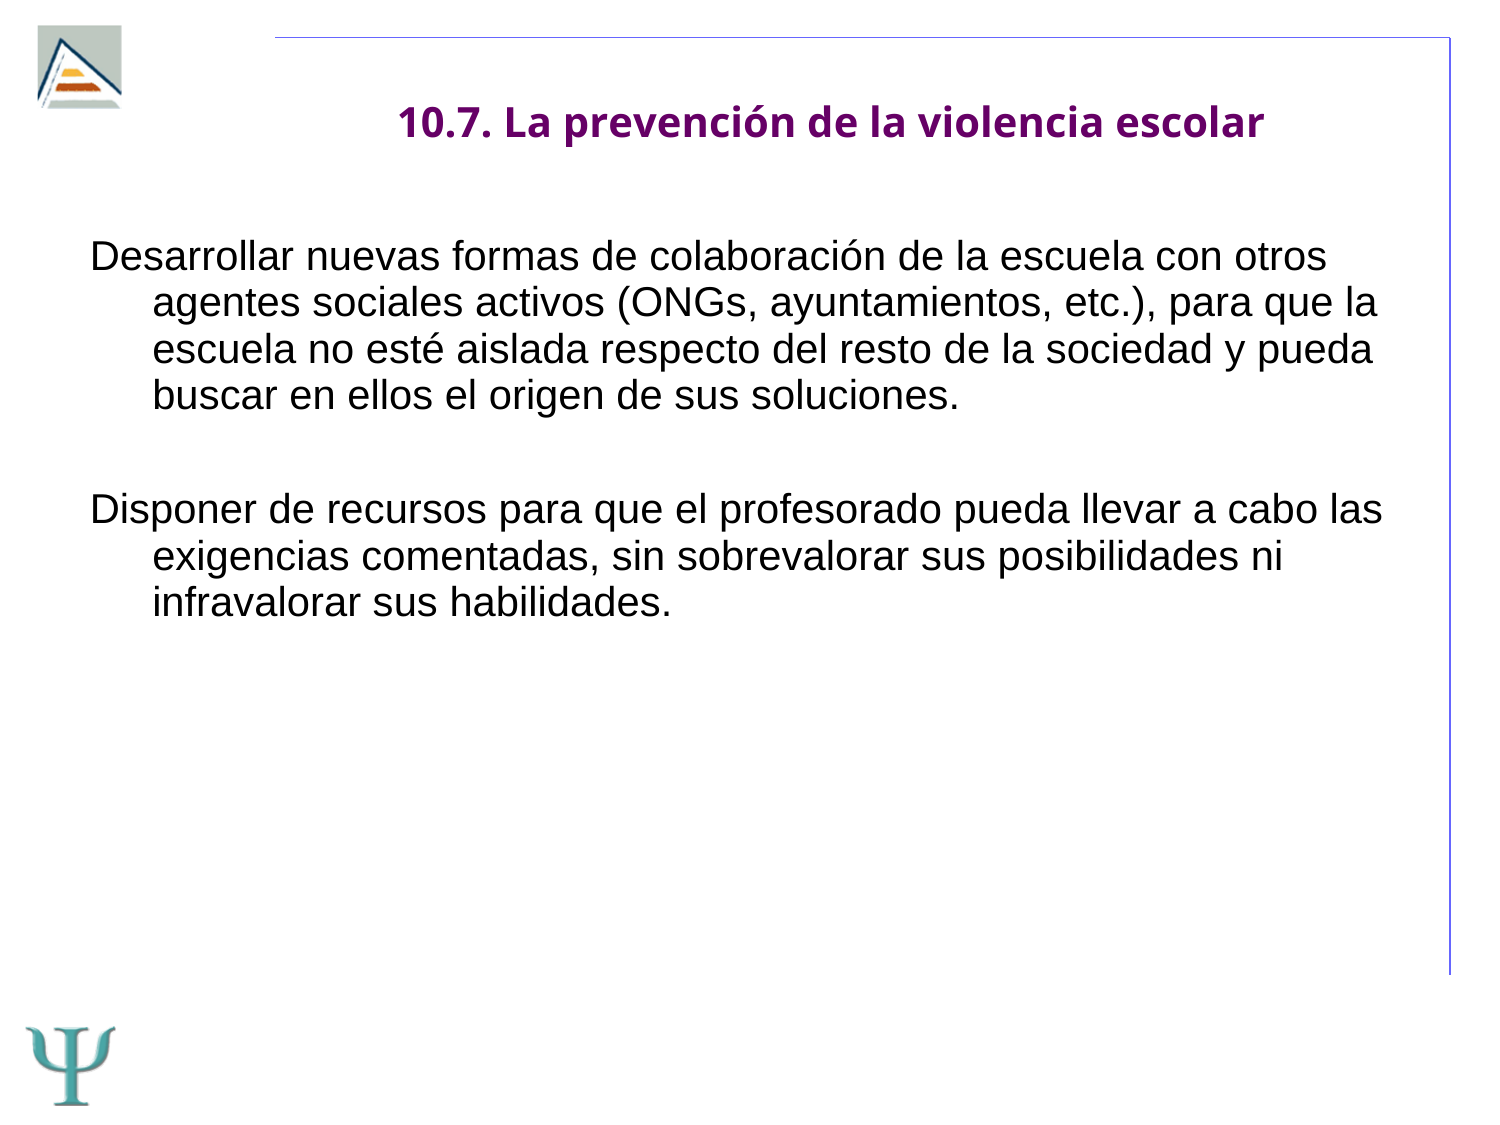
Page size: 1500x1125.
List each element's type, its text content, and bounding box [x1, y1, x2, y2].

picture [24, 1024, 116, 1106]
list Desarrollar nuevas formas de colaboración de la escuela con otros agentes sociales activos (ONGs, ayuntamientos, etc.), para que la escuela no esté aislada respecto del resto de la sociedad y pueda buscar en ellos el origen de sus soluciones. Disponer de recursos para que el profesorado pueda llevar a cabo las exigencias comentadas, sin sobrevalorar sus posibilidades ni infravalorar sus habilidades. [75, 224, 1426, 1013]
title 10.7. La prevención de la violencia escolar [262, 74, 1401, 168]
picture [37, 24, 122, 109]
